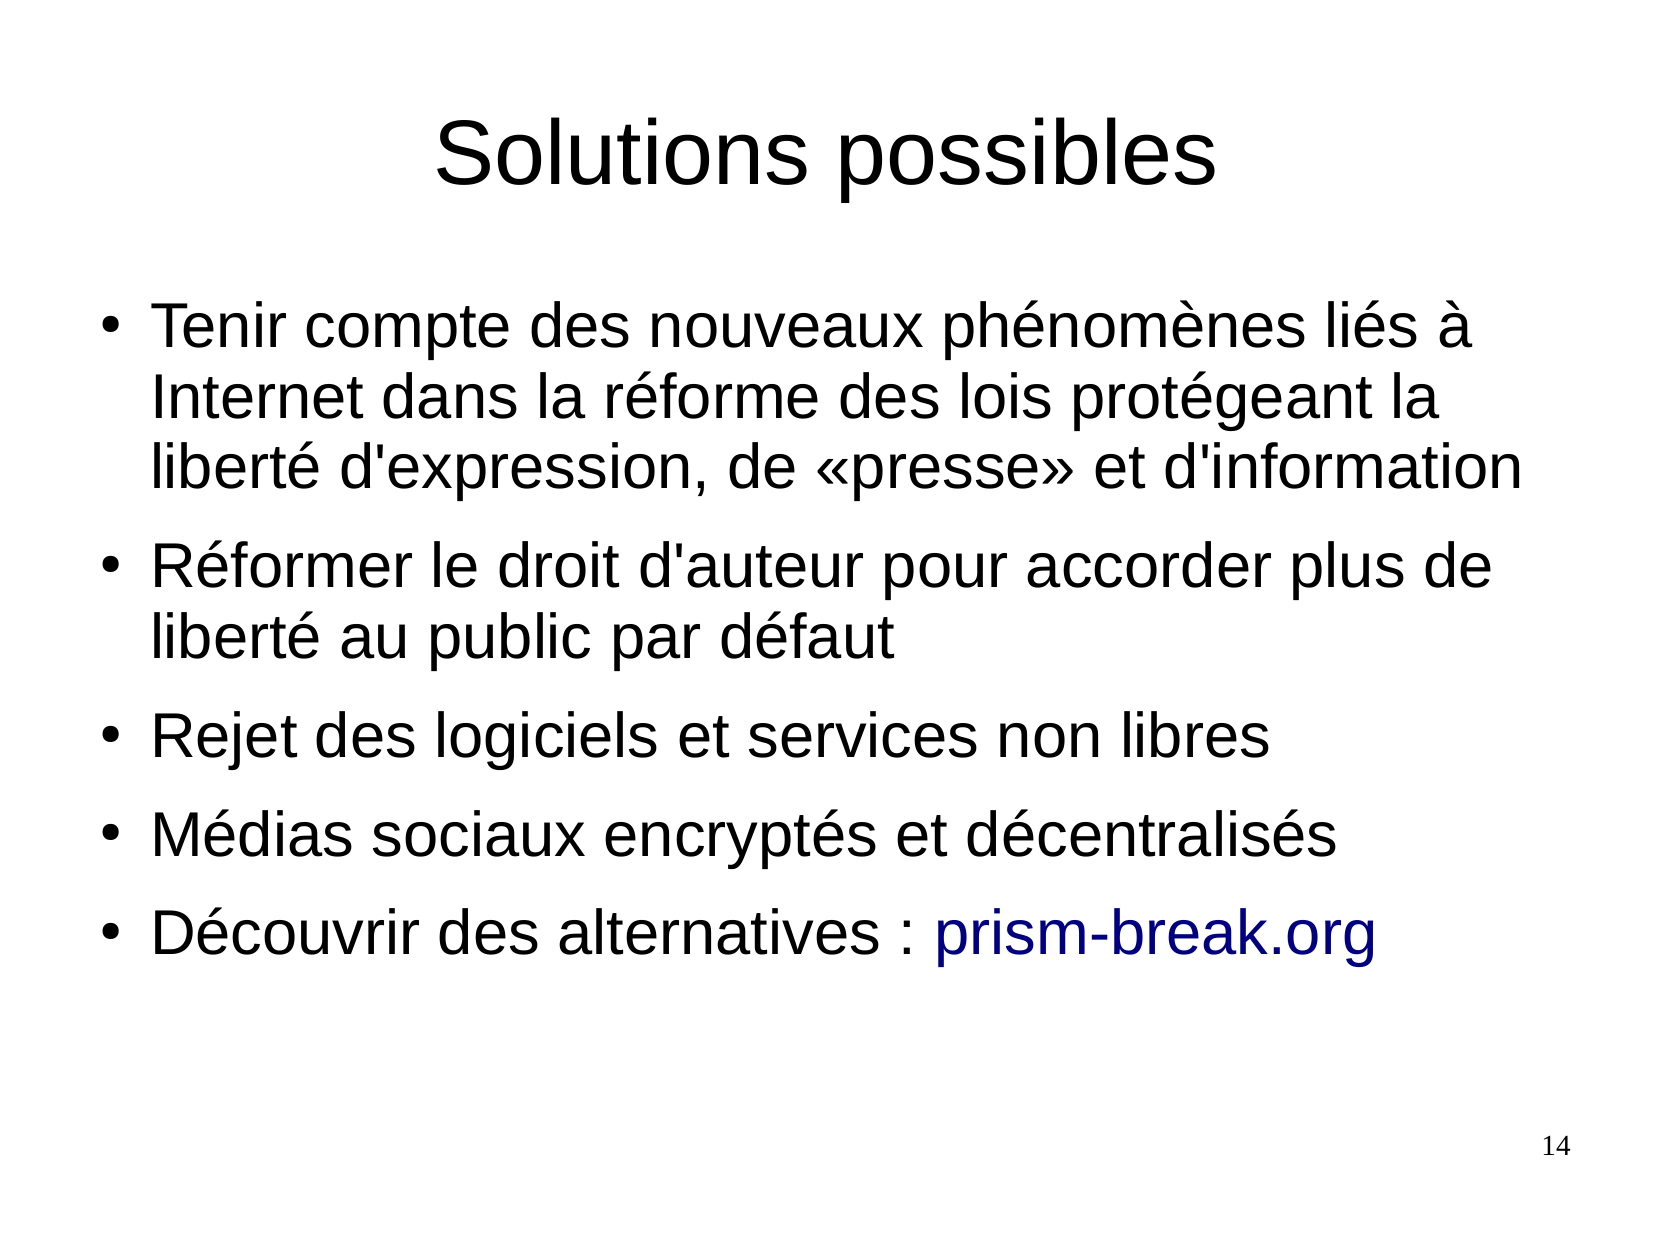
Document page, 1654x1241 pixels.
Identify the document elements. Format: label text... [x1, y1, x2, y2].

list Tenir compte des nouveaux phénomènes liés à Internet dans la réforme des lois protégeant la liberté d'expression, de «presse» et d'information Réformer le droit d'auteur pour accorder plus de liberté au public par défaut Rejet des logiciels et services non libres Médias sociaux encryptés et décentralisés Découvrir des alternatives : prism-break.org [82, 290, 1538, 1010]
title Solutions possibles [82, 49, 1571, 257]
